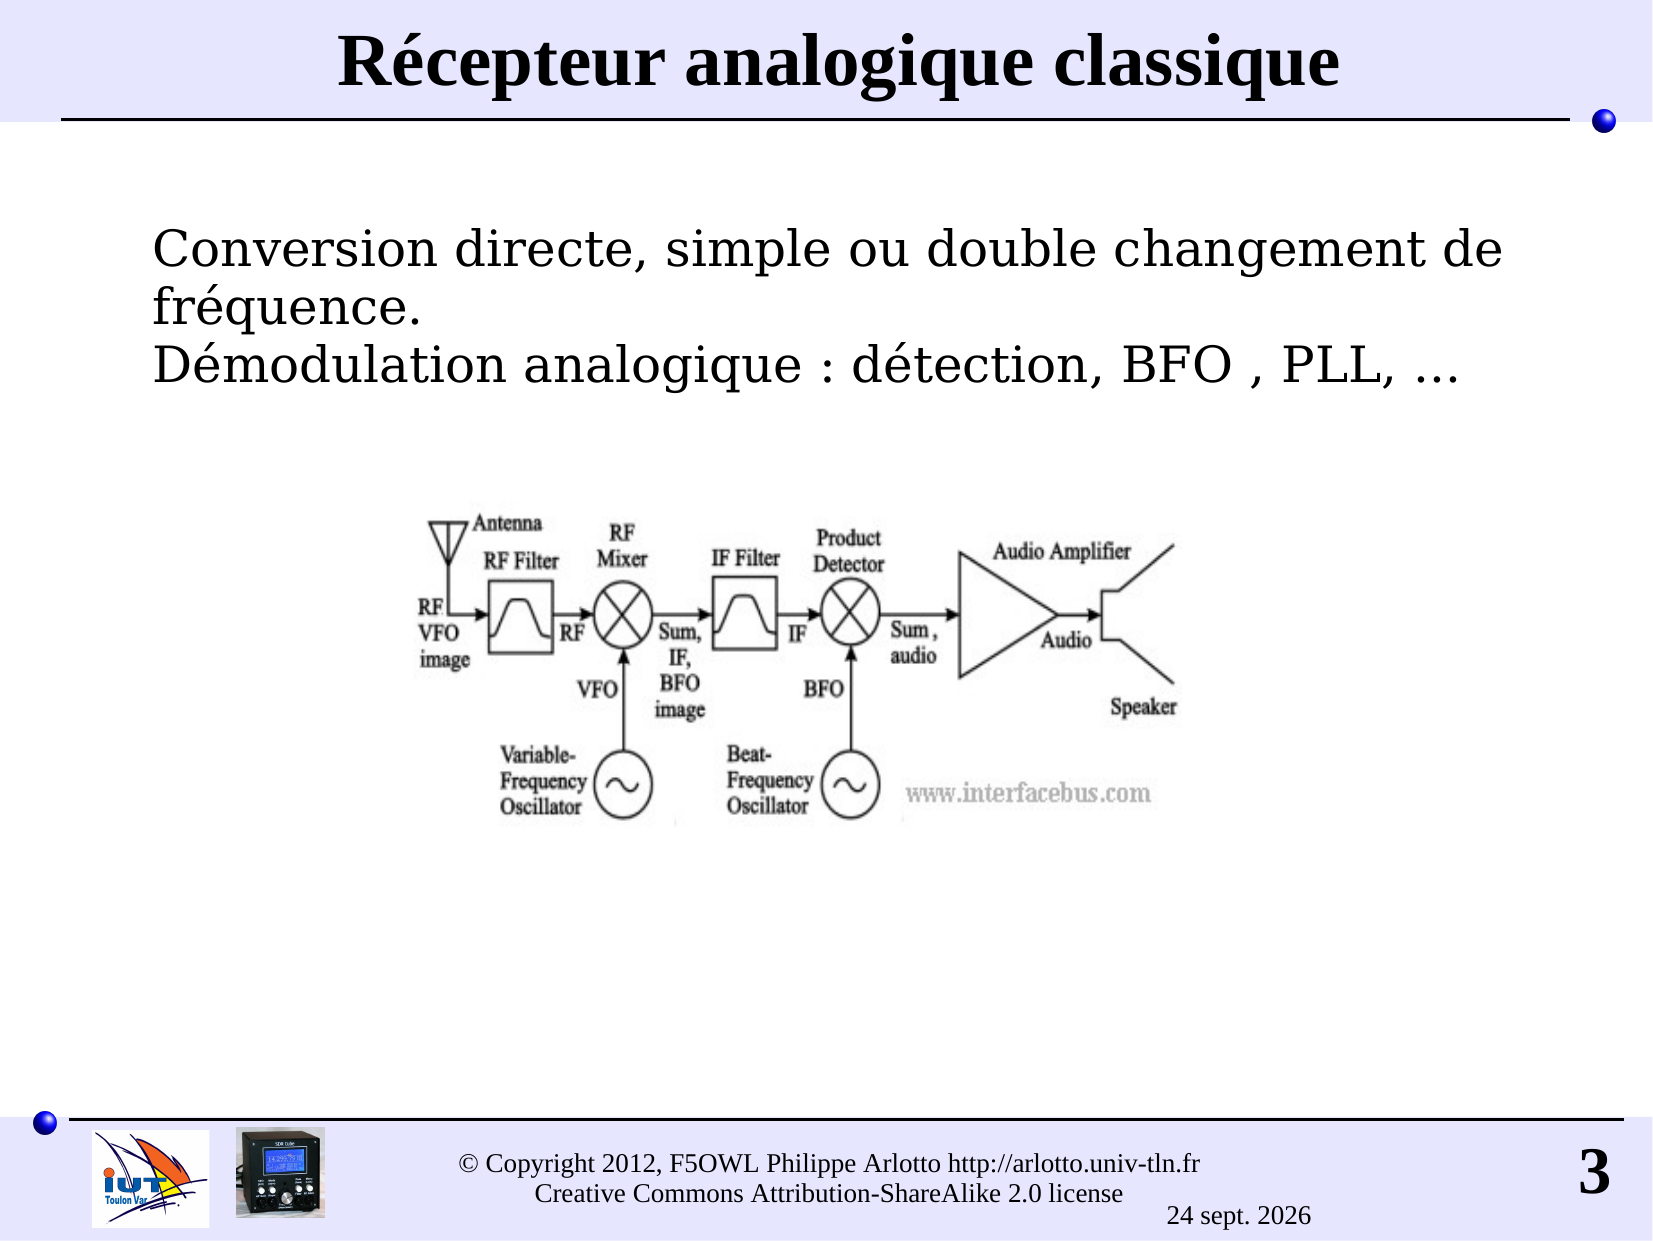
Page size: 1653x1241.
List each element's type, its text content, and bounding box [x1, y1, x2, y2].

picture [413, 501, 1182, 827]
title Récepteur analogique classique [95, 11, 1585, 110]
picture [236, 1127, 325, 1218]
text_box Conversion directe, simple ou double changement de fréquence. Démodulation analogique : détection, BFO , PLL, ... [152, 219, 1506, 395]
